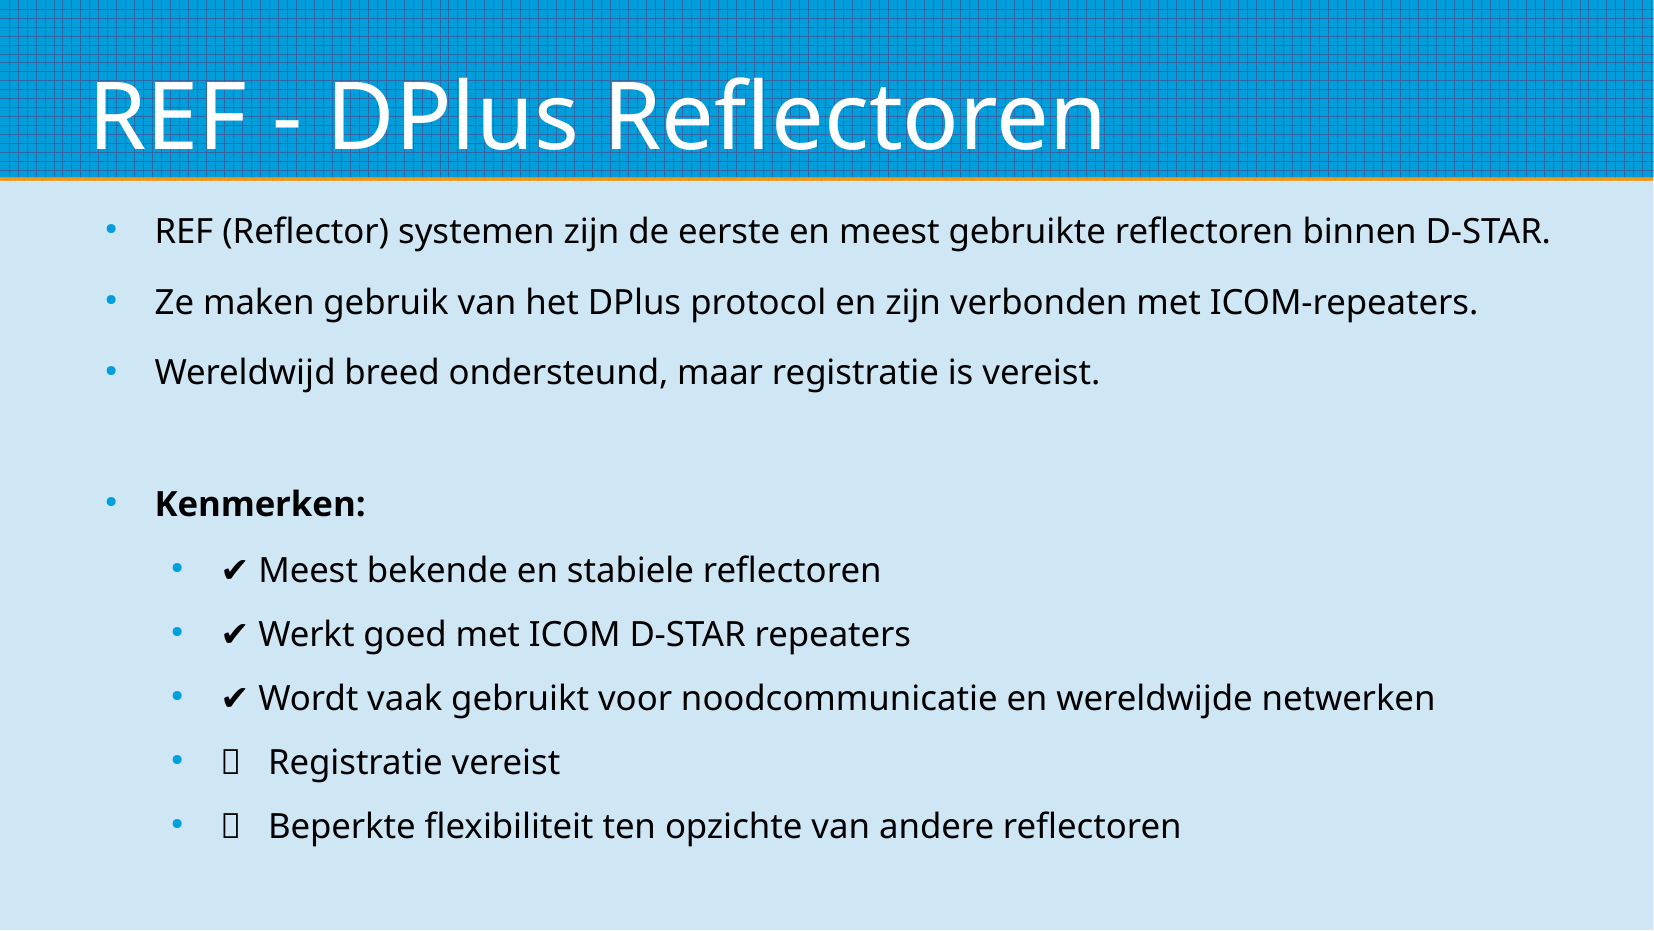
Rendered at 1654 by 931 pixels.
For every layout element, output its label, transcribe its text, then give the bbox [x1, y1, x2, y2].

title REF - DPlus Reflectoren [88, 14, 1565, 178]
list REF (Reflector) systemen zijn de eerste en meest gebruikte reflectoren binnen D-STAR. Ze maken gebruik van het DPlus protocol en zijn verbonden met ICOM-repeaters. Wereldwijd breed ondersteund, maar registratie is vereist. Kenmerken: ✔ Meest bekende en stabiele reflectoren ✔ Werkt goed met ICOM D-STAR repeaters ✔ Wordt vaak gebruikt voor noodcommunicatie en wereldwijde netwerken ❌ Registratie vereist ❌ Beperkte flexibiliteit ten opzichte van andere reflectoren [88, 206, 1565, 886]
